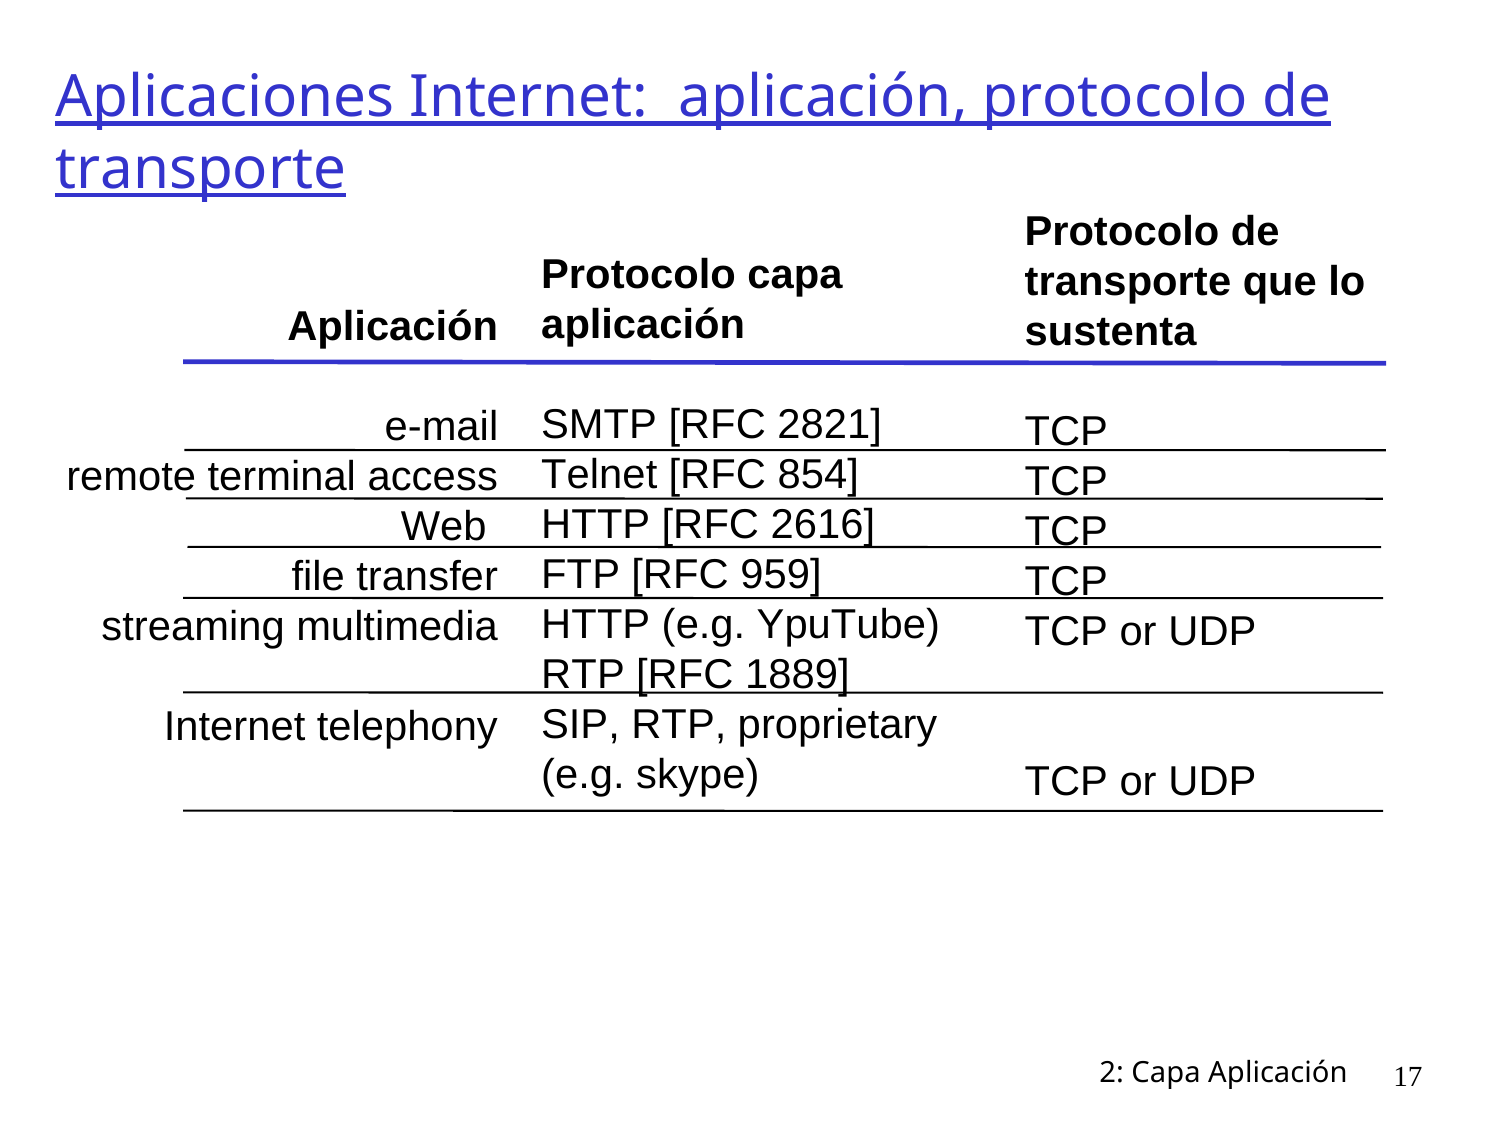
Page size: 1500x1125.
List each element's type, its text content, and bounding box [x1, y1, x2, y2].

title Aplicaciones Internet: aplicación, protocolo de transporte [40, 37, 1476, 225]
text_box Protocolo capa aplicación SMTP [RFC 2821] Telnet [RFC 854] HTTP [RFC 2616] FTP [RFC 959] HTTP (e.g. YpuTube) RTP [RFC 1889] SIP, RTP, proprietary (e.g. skype) [526, 365, 956, 449]
text_box Protocolo capa aplicación SMTP [RFC 2821] Telnet [RFC 854] HTTP [RFC 2616] FTP [RFC 959] HTTP (e.g. YpuTube) RTP [RFC 1889] SIP, RTP, proprietary (e.g. skype) [526, 239, 956, 360]
text_box Protocolo capa aplicación SMTP [RFC 2821] Telnet [RFC 854] HTTP [RFC 2616] FTP [RFC 959] HTTP (e.g. YpuTube) RTP [RFC 1889] SIP, RTP, proprietary (e.g. skype) [526, 548, 956, 597]
text_box Protocolo capa aplicación SMTP [RFC 2821] Telnet [RFC 854] HTTP [RFC 2616] FTP [RFC 959] HTTP (e.g. YpuTube) RTP [RFC 1889] SIP, RTP, proprietary (e.g. skype) [526, 452, 956, 497]
text_box Protocolo capa aplicación SMTP [RFC 2821] Telnet [RFC 854] HTTP [RFC 2616] FTP [RFC 959] HTTP (e.g. YpuTube) RTP [RFC 1889] SIP, RTP, proprietary (e.g. skype) [526, 694, 956, 806]
text_box Aplicación e-mail remote terminal access Web file transfer streaming multimedia Internet telephony [51, 290, 514, 807]
text_box Protocolo capa aplicación SMTP [RFC 2821] Telnet [RFC 854] HTTP [RFC 2616] FTP [RFC 959] HTTP (e.g. YpuTube) RTP [RFC 1889] SIP, RTP, proprietary (e.g. skype) [526, 600, 956, 691]
text_box Protocolo capa aplicación SMTP [RFC 2821] Telnet [RFC 854] HTTP [RFC 2616] FTP [RFC 959] HTTP (e.g. YpuTube) RTP [RFC 1889] SIP, RTP, proprietary (e.g. skype) [526, 500, 956, 546]
text_box Protocolo de transporte que lo sustenta TCP TCP TCP TCP TCP or UDP TCP or UDP [1009, 196, 1441, 813]
